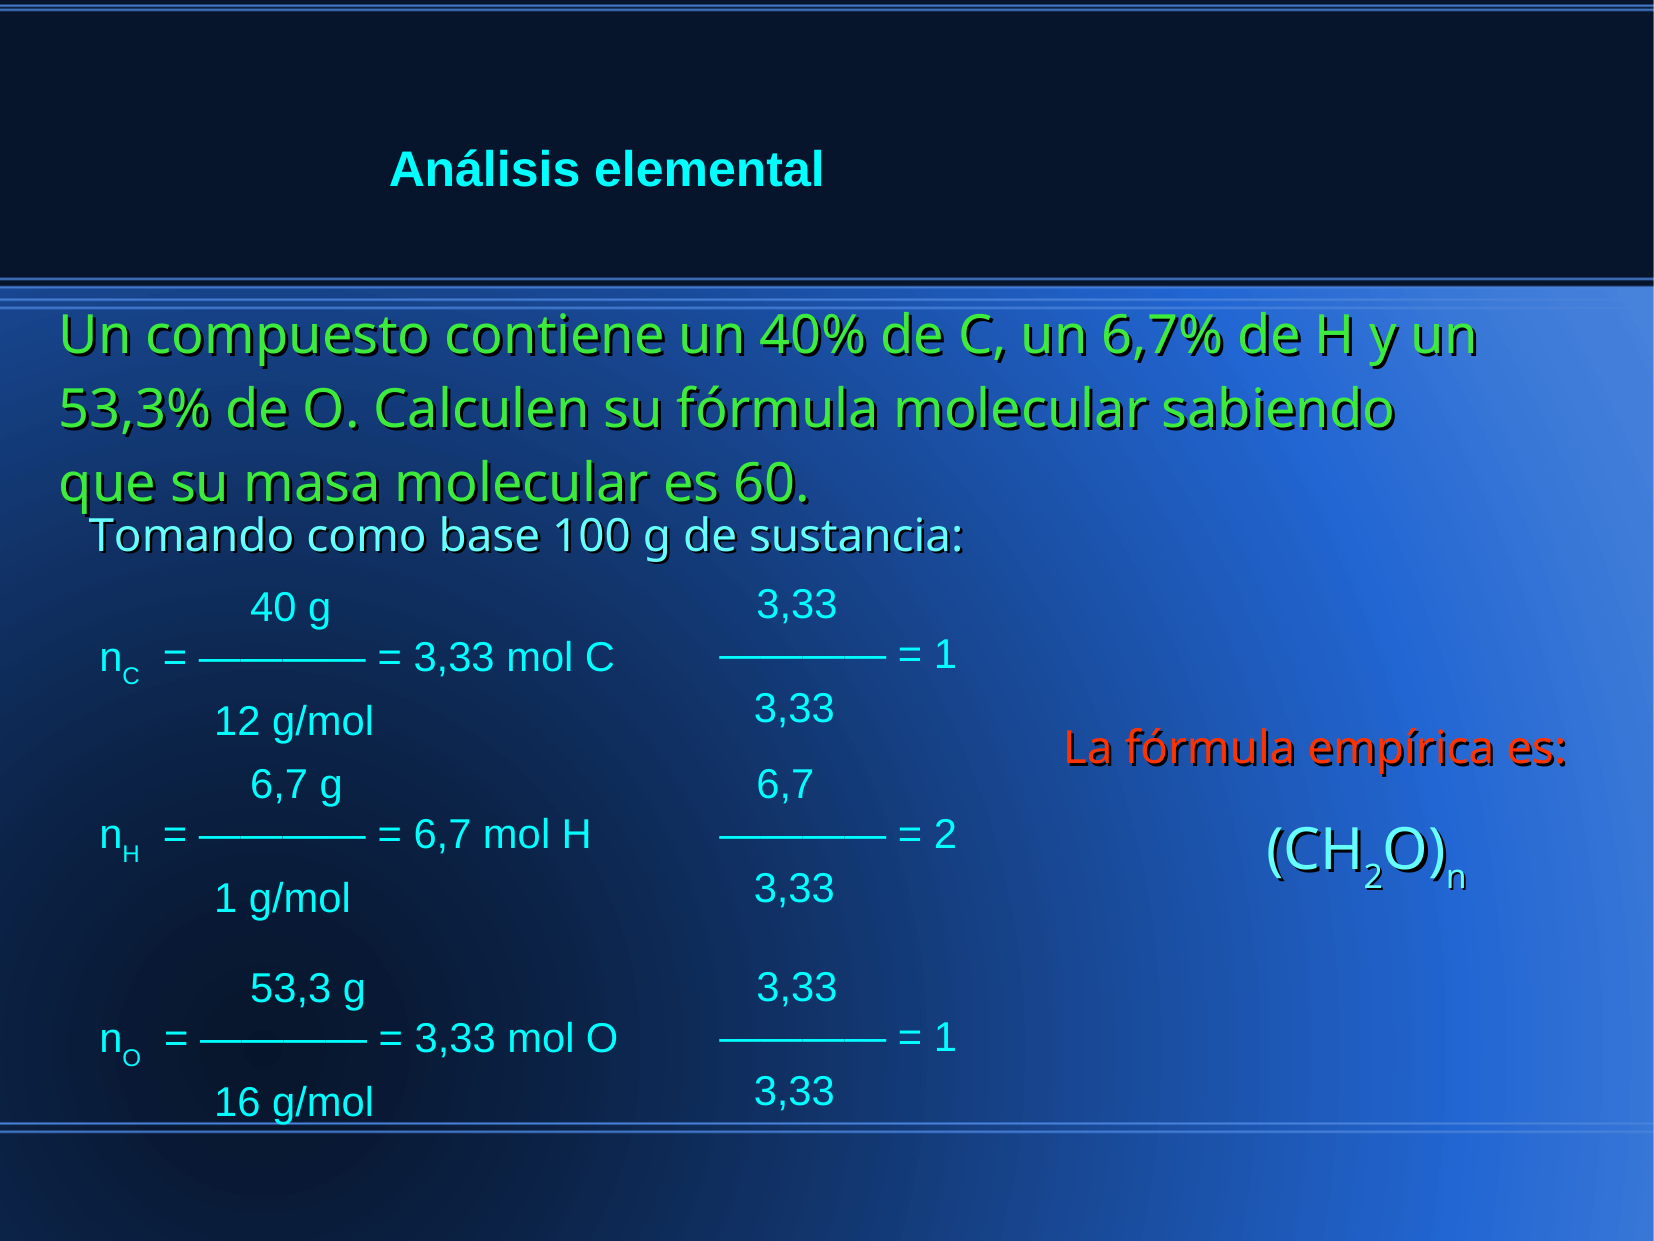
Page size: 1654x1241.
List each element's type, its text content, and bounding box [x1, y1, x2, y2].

text_box Un compuesto contiene un 40% de C, un 6,7% de H y un 53,3% de O. Calculen su fórmula molecular sabiendo que su masa molecular es 60. [59, 295, 1506, 486]
text_box La fórmula empírica es: (CH2O)n [1062, 714, 1625, 916]
text_box Tomando como base 100 g de sustancia: [88, 501, 1063, 575]
text_box 6,7 g nH = ———— = 6,7 mol H 1 g/mol [72, 738, 680, 942]
text_box 53,3 g nO = ———— = 3,33 mol O 16 g/mol [72, 942, 680, 1182]
title Análisis elemental [32, 118, 1182, 220]
text_box 3,33 ———— = 1 3,33 [693, 558, 975, 738]
text_box 6,7 ———— = 2 3,33 [693, 738, 975, 941]
text_box 40 g nC = ———— = 3,33 mol C 12 g/mol [72, 561, 680, 738]
picture [0, 0, 1654, 1241]
text_box 3,33 ———— = 1 3,33 [693, 941, 975, 1182]
